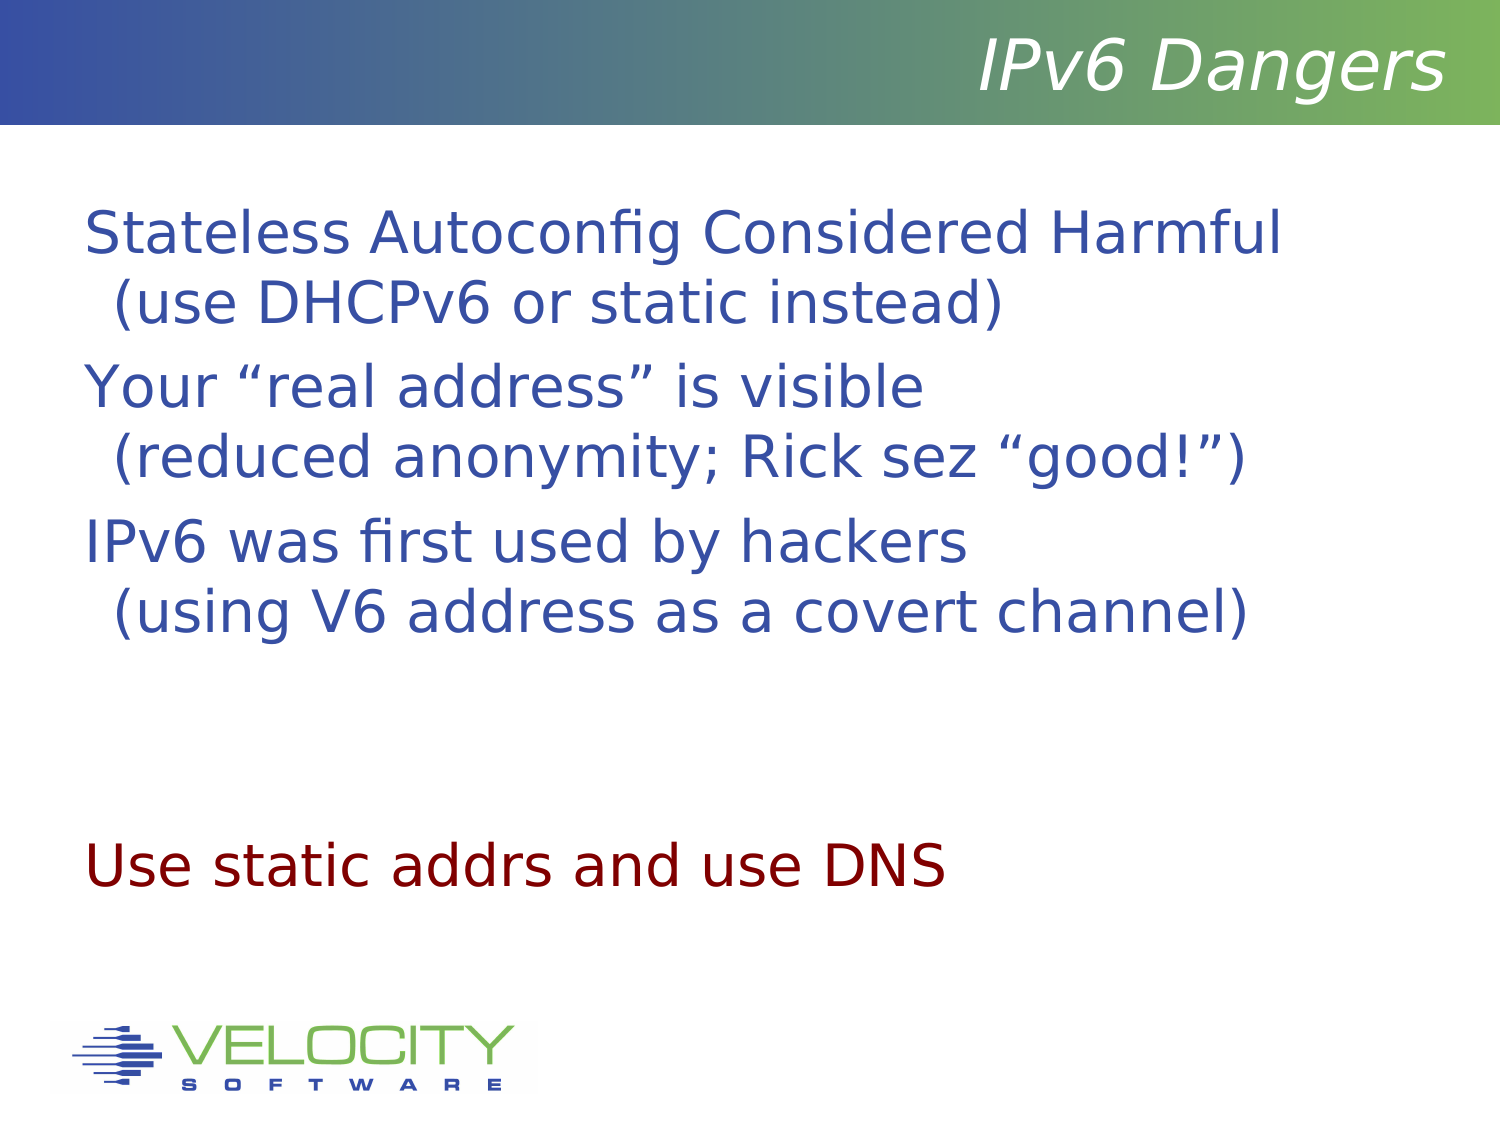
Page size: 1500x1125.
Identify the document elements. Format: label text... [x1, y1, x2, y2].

title IPv6 Dangers [62, 12, 1463, 113]
picture [50, 1021, 538, 1094]
list Stateless Autoconfig Considered Harmful (use DHCPv6 or static instead) Your “real address” is visible (reduced anonymity; Rick sez “good!”) IPv6 was first used by hackers (using V6 address as a covert channel) Use static addrs and use DNS [70, 187, 1438, 990]
